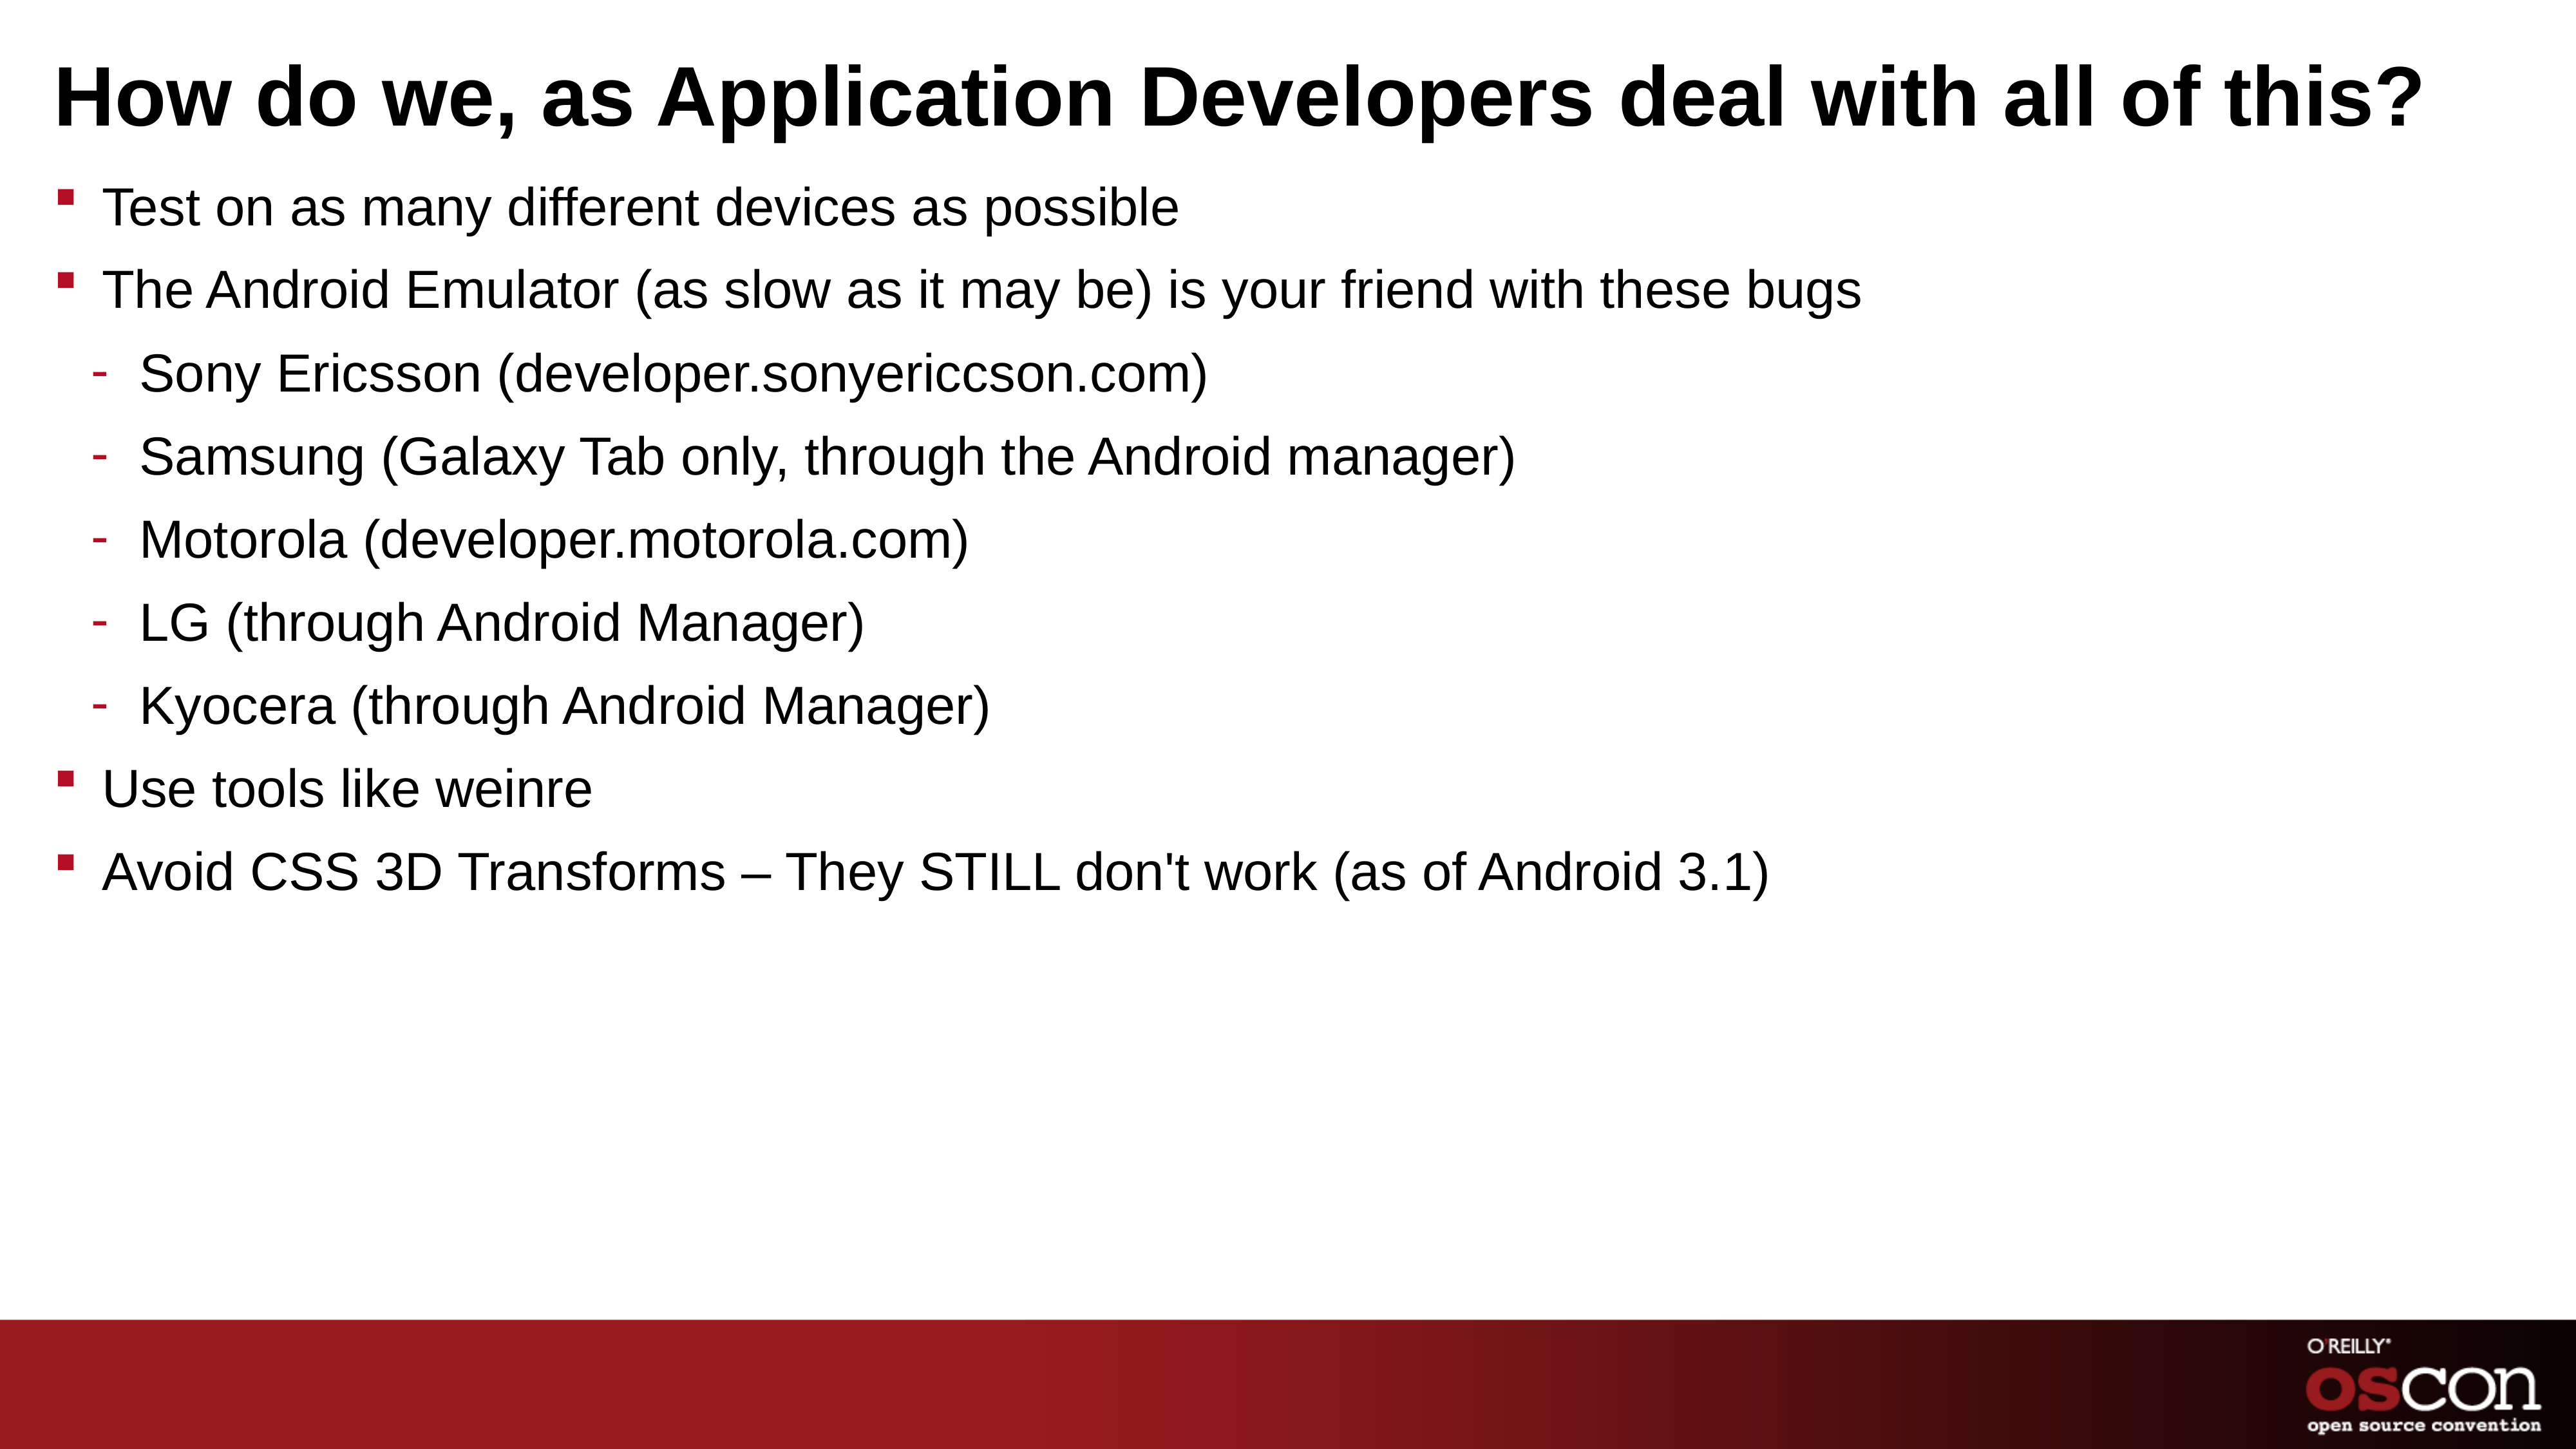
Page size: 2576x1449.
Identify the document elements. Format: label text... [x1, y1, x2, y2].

picture [0, 0, 2576, 1449]
title How do we, as Application Developers deal with all of this? [48, 17, 2514, 166]
list Test on as many different devices as possible The Android Emulator (as slow as it may be) is your friend with these bugs Sony Ericsson (developer.sonyericcson.com) Samsung (Galaxy Tab only, through the Android manager) Motorola (developer.motorola.com) LG (through Android Manager) Kyocera (through Android Manager) Use tools like weinre Avoid CSS 3D Transforms – They STILL don't work (as of Android 3.1) [48, 166, 2514, 1135]
